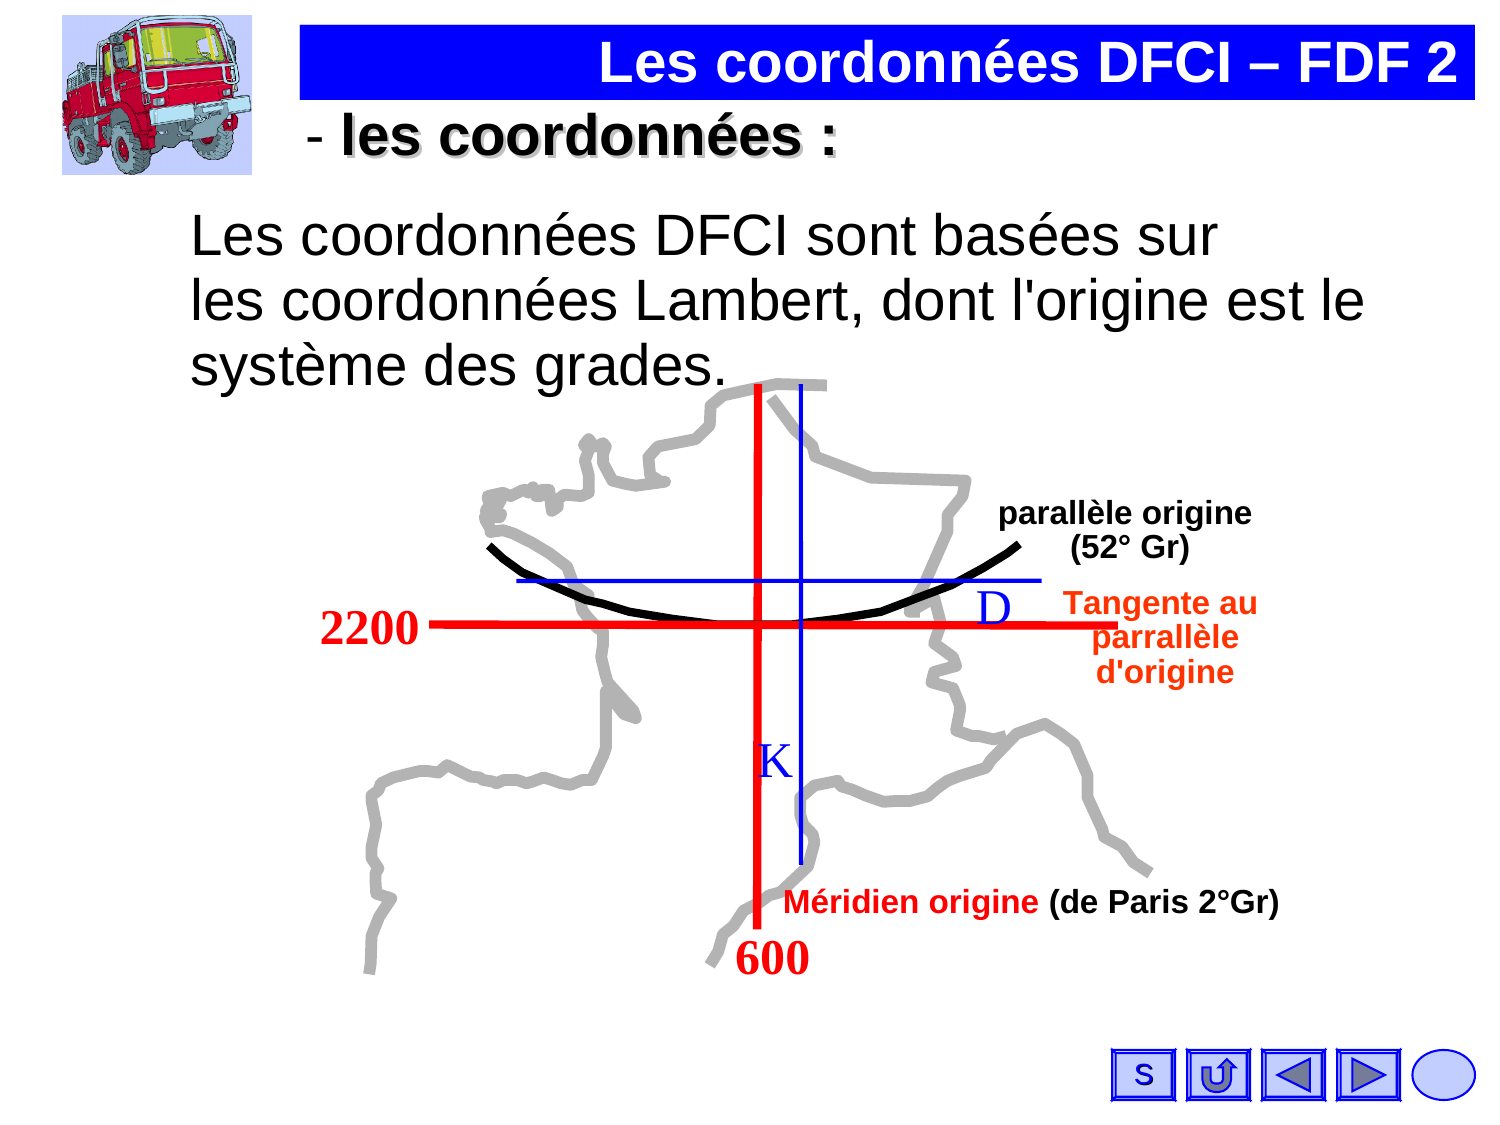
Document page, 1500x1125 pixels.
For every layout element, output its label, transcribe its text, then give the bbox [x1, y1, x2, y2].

text_box parallèle origine (52° Gr) [982, 489, 1269, 579]
text_box Les coordonnées DFCI sont basées sur les coordonnées Lambert, dont l'origine est le système des grades. [175, 194, 1400, 406]
text_box [1412, 1049, 1476, 1101]
text_box K [757, 735, 794, 789]
text_box Méridien origine (de Paris 2°Gr) [767, 878, 1296, 929]
text_box Les coordonnées DFCI – FDF 2 [299, 24, 1475, 100]
text_box - les coordonnées : [290, 95, 857, 244]
text_box 2200 [319, 602, 420, 656]
text_box Tangente au parrallèle d'origine [1002, 579, 1329, 699]
text_box D [975, 582, 1012, 636]
text_box 600 [735, 932, 811, 986]
